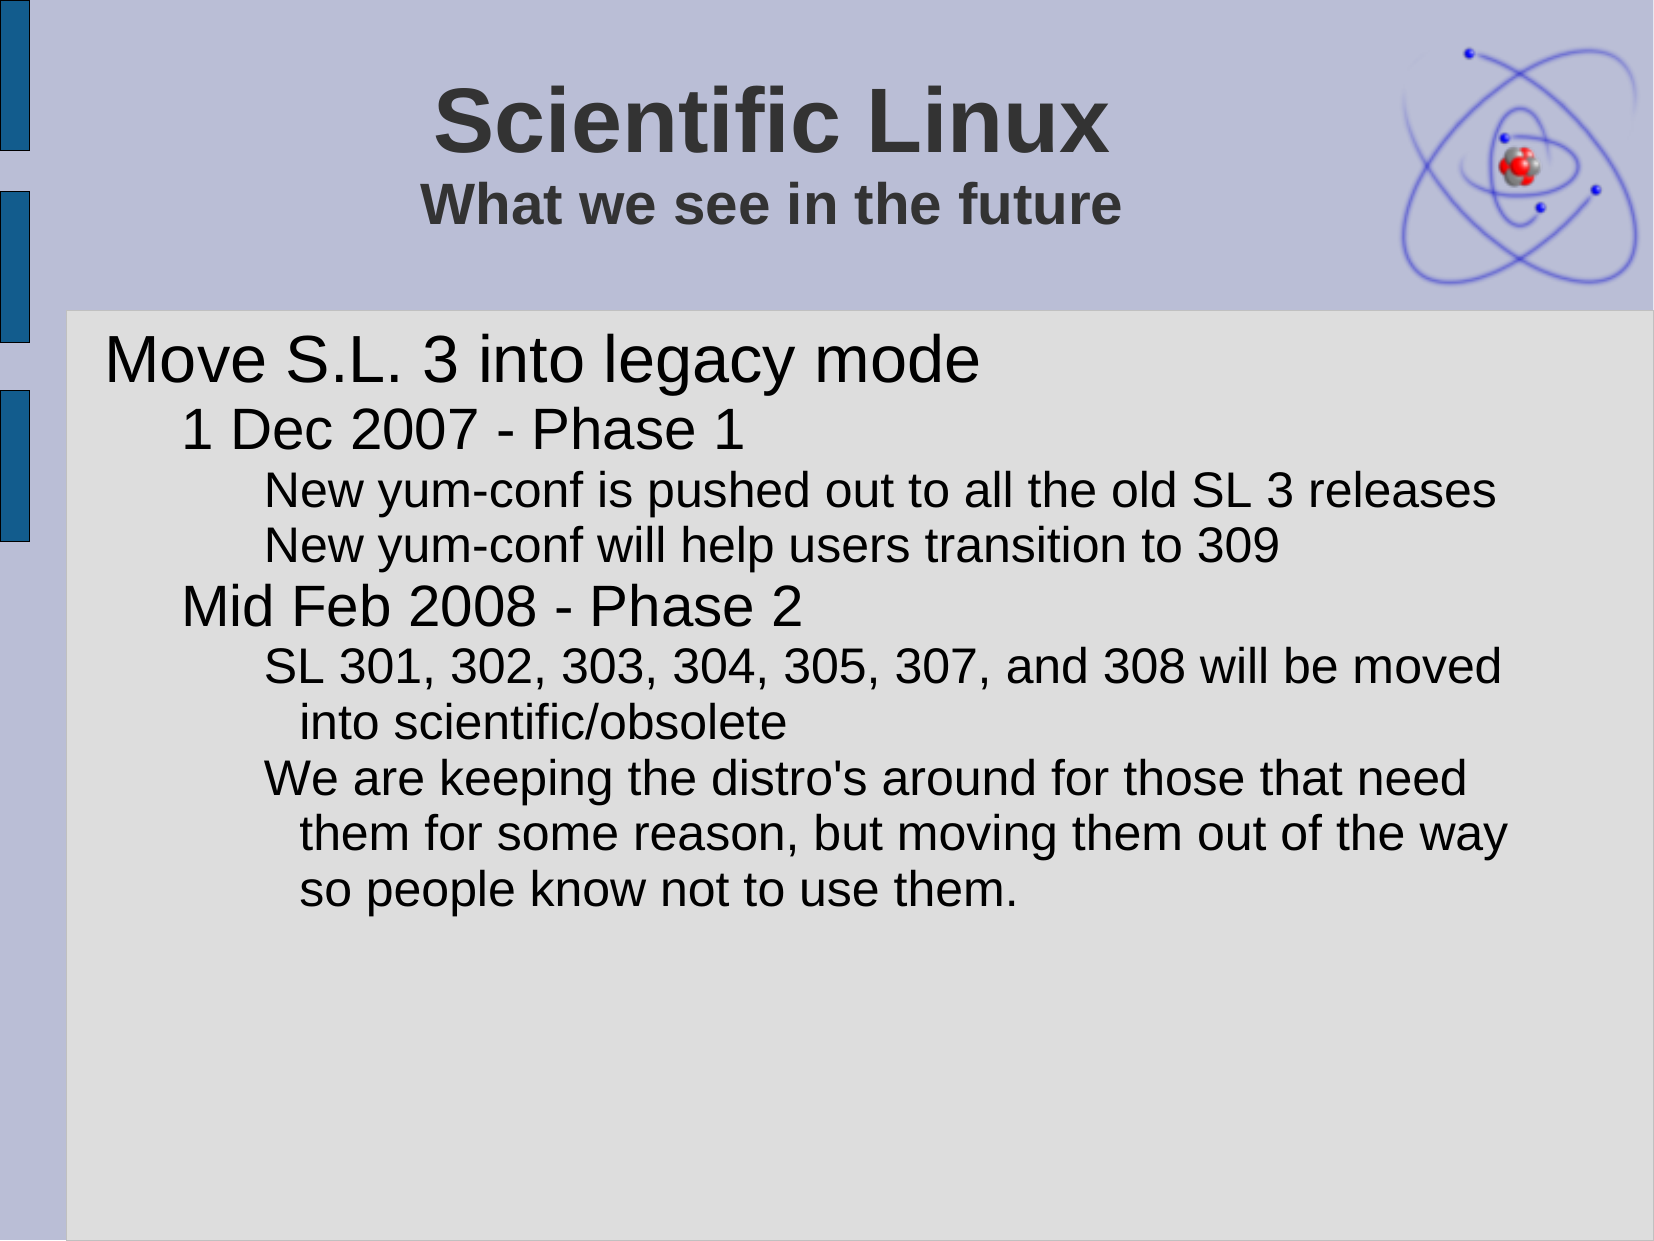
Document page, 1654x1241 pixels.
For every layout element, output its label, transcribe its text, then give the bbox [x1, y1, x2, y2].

list Move S.L. 3 into legacy mode 1 Dec 2007 - Phase 1 New yum-conf is pushed out to all the old SL 3 releases New yum-conf will help users transition to 309 Mid Feb 2008 - Phase 2 SL 301, 302, 303, 304, 305, 307, and 308 will be moved into scientific/obsolete We are keeping the distro's around for those that need them for some reason, but moving them out of the way so people know not to use them. [86, 321, 1576, 1163]
picture [1386, 33, 1654, 301]
title Scientific Linux What we see in the future [82, 39, 1386, 267]
